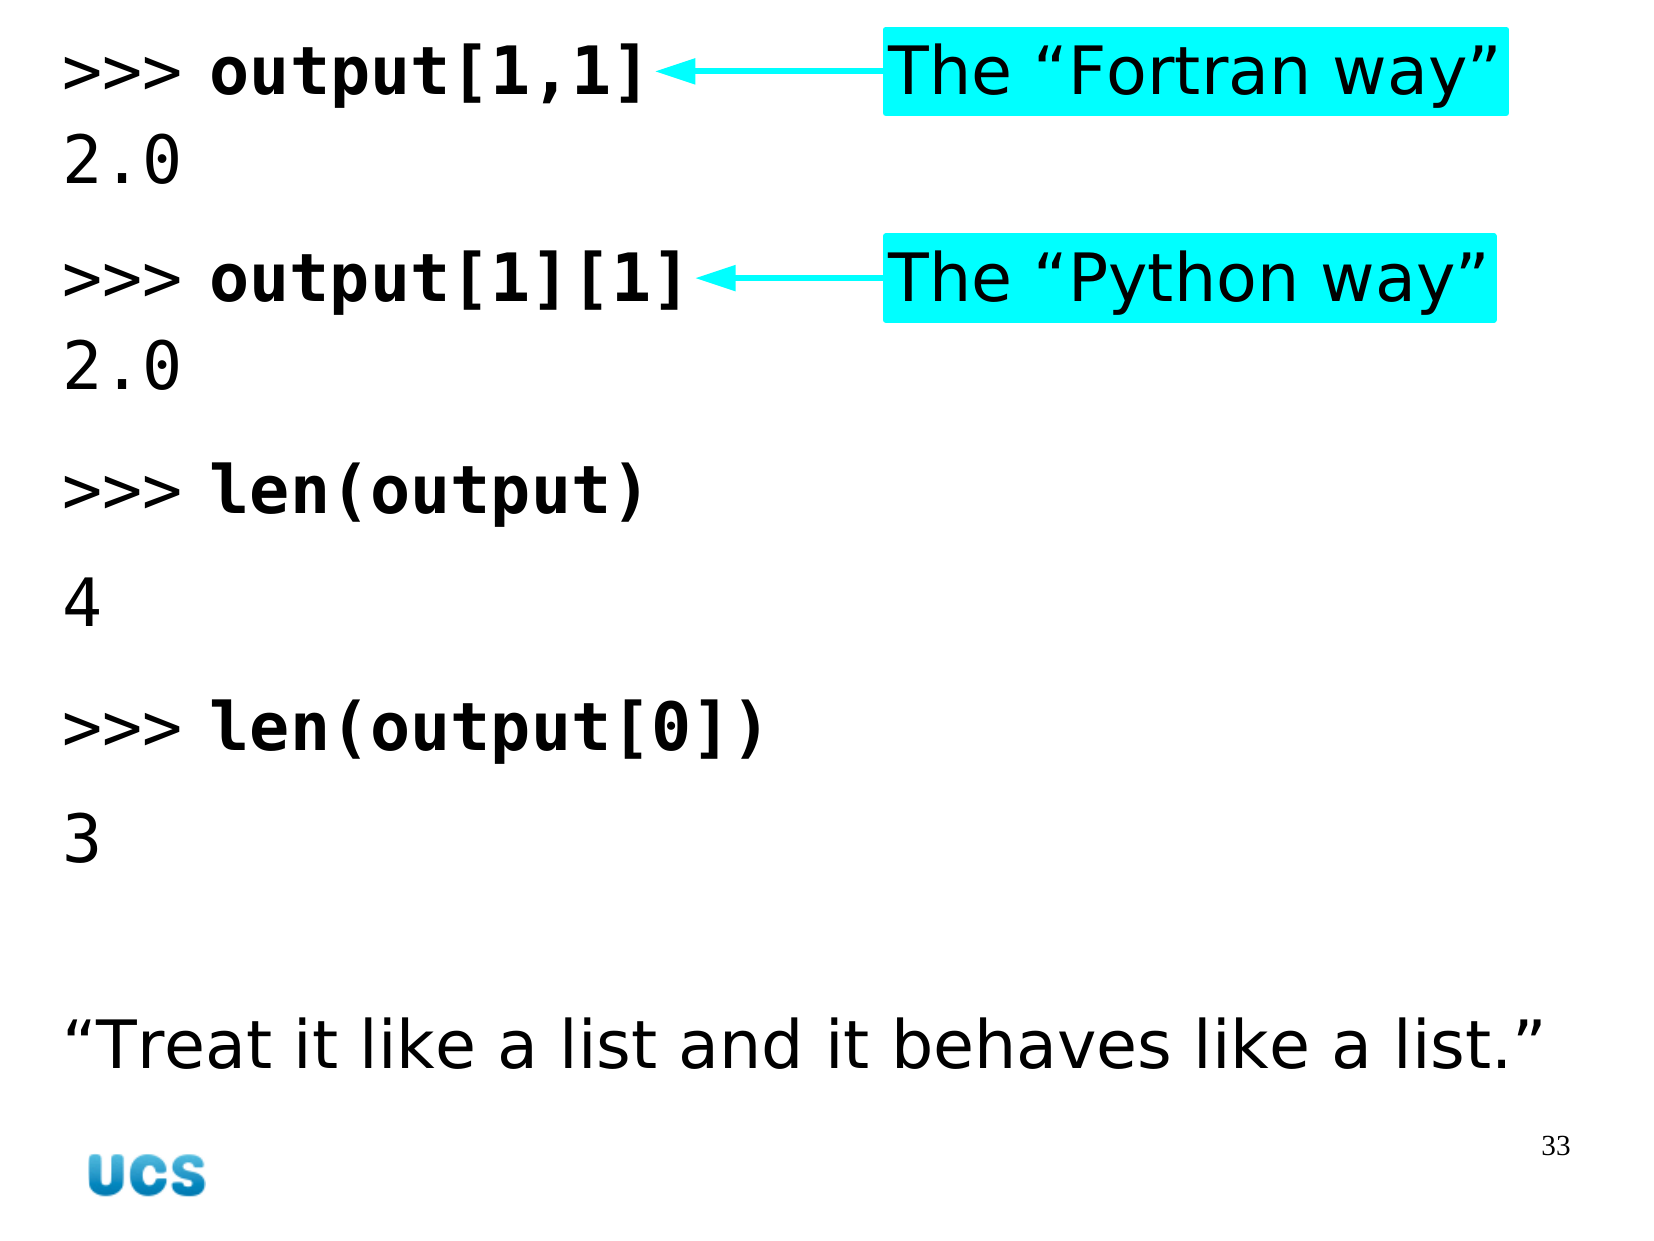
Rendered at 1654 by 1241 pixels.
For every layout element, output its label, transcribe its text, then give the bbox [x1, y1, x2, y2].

text_box len(output[0]) [206, 685, 777, 769]
text_box output[1][1] [206, 236, 696, 320]
text_box 3 [59, 797, 106, 881]
text_box 4 [59, 561, 106, 645]
picture [88, 1153, 206, 1198]
text_box >>> [59, 448, 186, 533]
text_box >>> [59, 29, 186, 114]
text_box “Treat it like a list and it behaves like a list.” [59, 1003, 1553, 1088]
text_box The “Python way” [885, 236, 1494, 320]
text_box 2.0 [59, 118, 186, 202]
text_box len(output) [206, 448, 656, 533]
text_box >>> [59, 685, 186, 769]
text_box >>> [59, 236, 186, 320]
text_box output[1,1] [206, 29, 656, 114]
text_box The “Fortran way” [885, 29, 1507, 114]
text_box 2.0 [59, 324, 186, 409]
